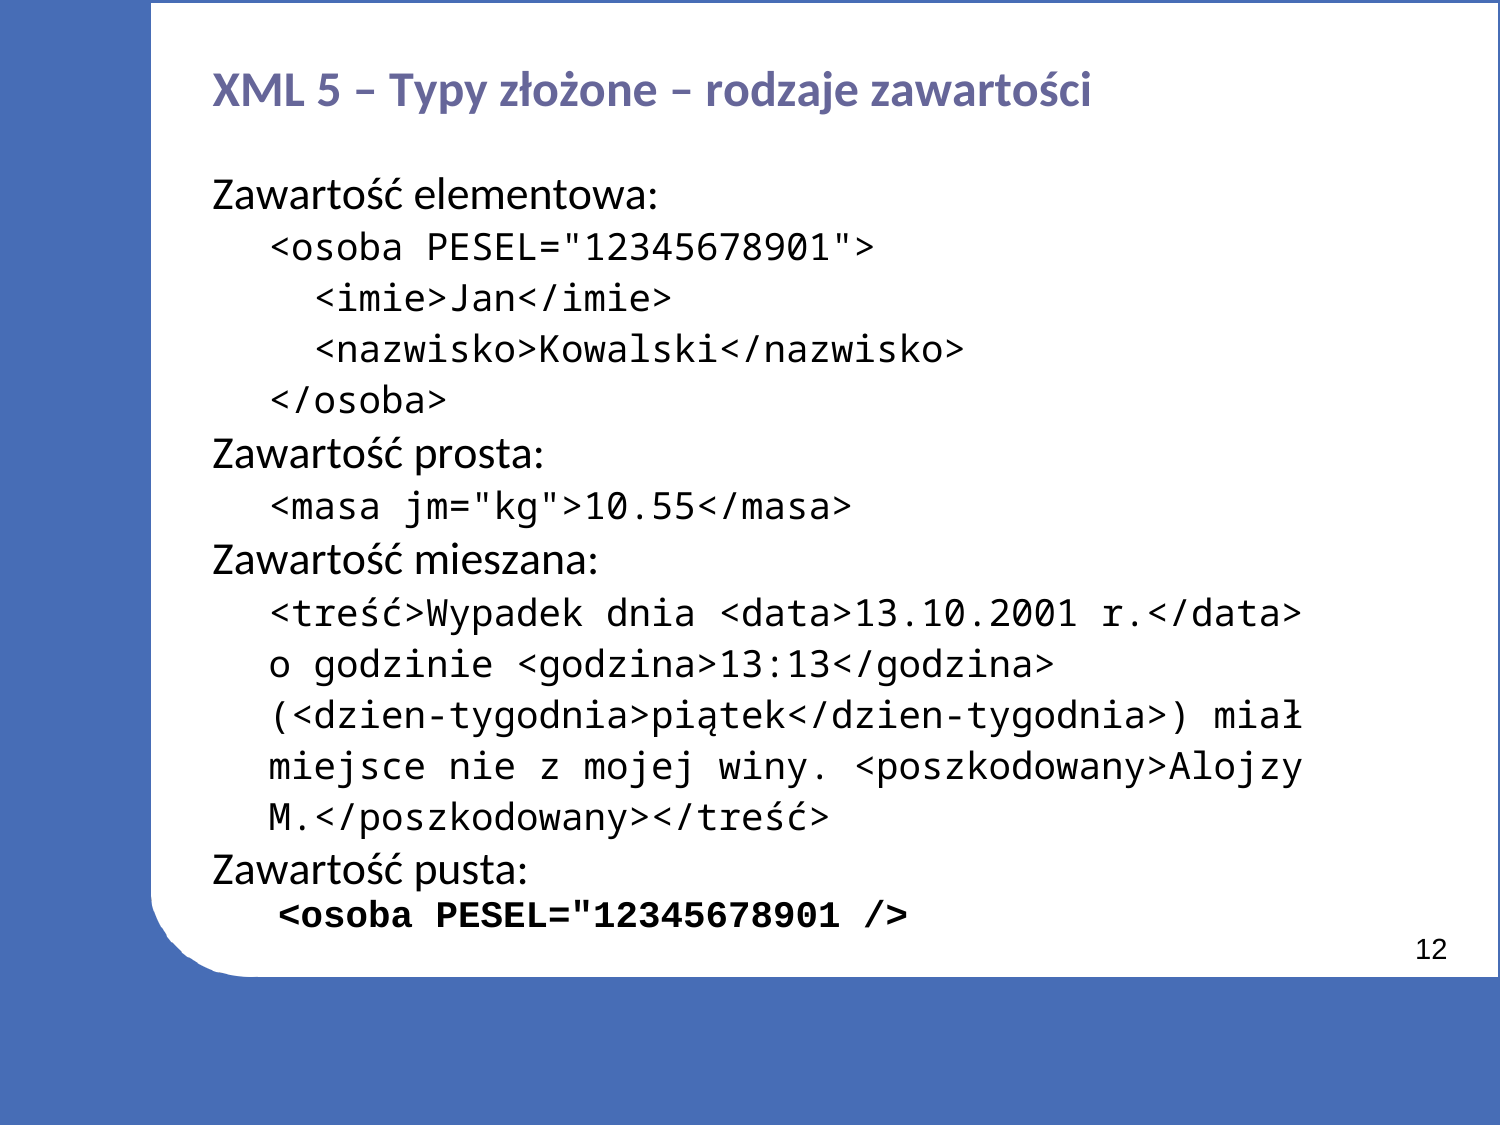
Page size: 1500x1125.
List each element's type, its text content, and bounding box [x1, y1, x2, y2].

title XML 5 – Typy złożone – rodzaje zawartości [212, 24, 1447, 164]
list Zawartość elementowa: <osoba PESEL="12345678901"> <imie>Jan</imie> <nazwisko>Kowalski</nazwisko> </osoba> Zawartość prosta: <masa jm="kg">10.55</masa> Zawartość mieszana: <treść>Wypadek dnia <data>13.10.2001 r.</data> o godzinie <godzina>13:13</godzina> (<dzien-tygodnia>piątek</dzien-tygodnia>) miał miejsce nie z mojej winy. <poszkodowany>Alojzy M.</poszkodowany></treść> Zawartość pusta: <osoba PESEL="12345678901 /> [212, 174, 1448, 918]
picture [0, 0, 1500, 1125]
